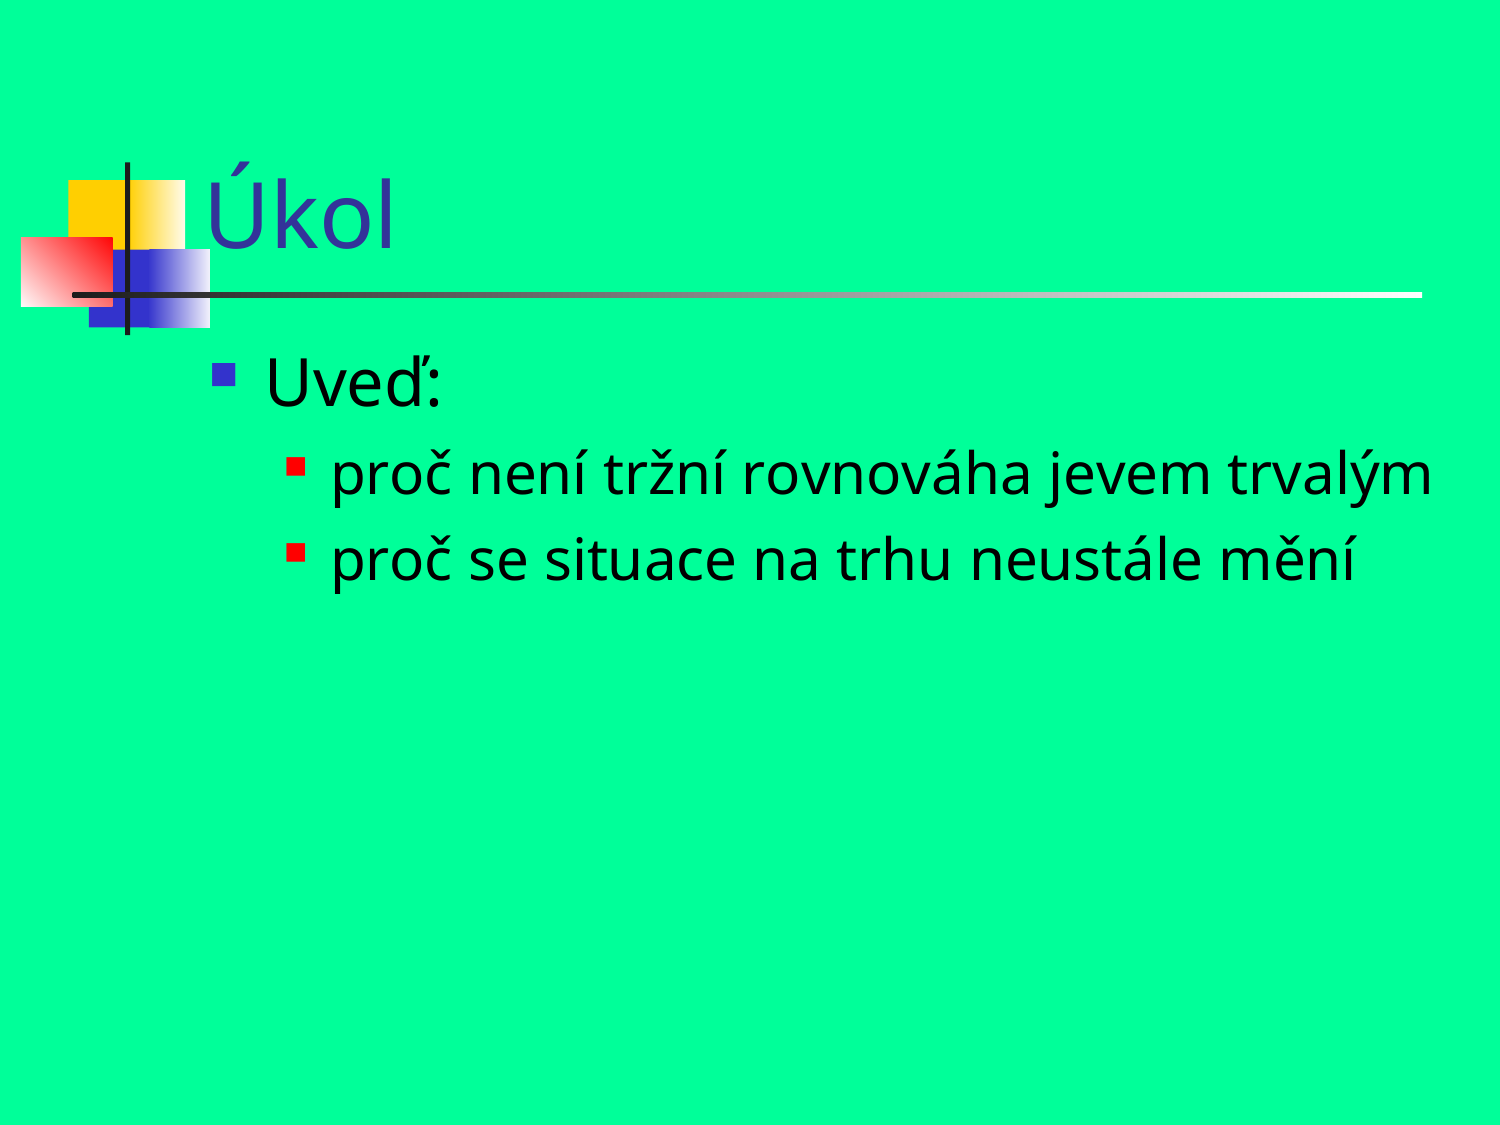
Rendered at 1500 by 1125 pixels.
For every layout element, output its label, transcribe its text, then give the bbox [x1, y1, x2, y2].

list Uveď: proč není tržní rovnováha jevem trvalým proč se situace na trhu neustále mění [193, 331, 1469, 1032]
title Úkol [188, 35, 1467, 276]
